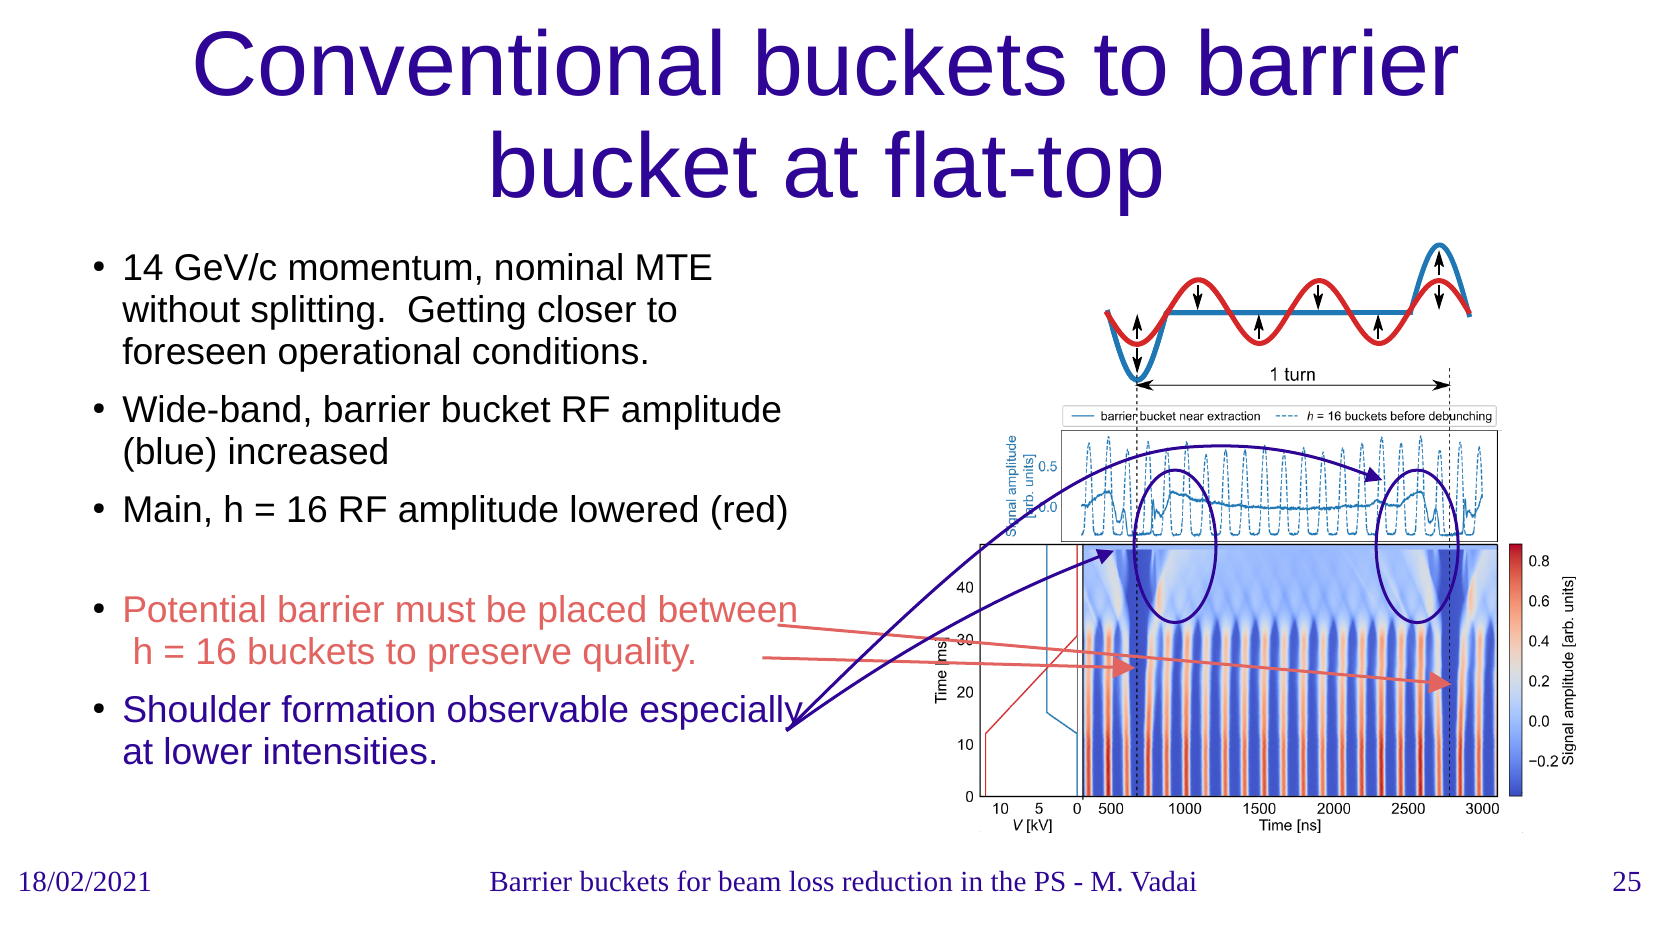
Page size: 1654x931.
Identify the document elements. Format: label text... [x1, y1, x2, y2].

picture [935, 242, 1576, 833]
title Conventional buckets to barrier bucket at flat-top [82, 12, 1571, 218]
picture [935, 641, 1113, 665]
list 14 GeV/c momentum, nominal MTE without splitting. Getting closer to foreseen operational conditions. Wide-band, barrier bucket RF amplitude (blue) increased Main, h = 16 RF amplitude lowered (red) Potential barrier must be placed between h = 16 buckets to preserve quality. Shoulder formation observable especially at lower intensities. [82, 247, 809, 787]
